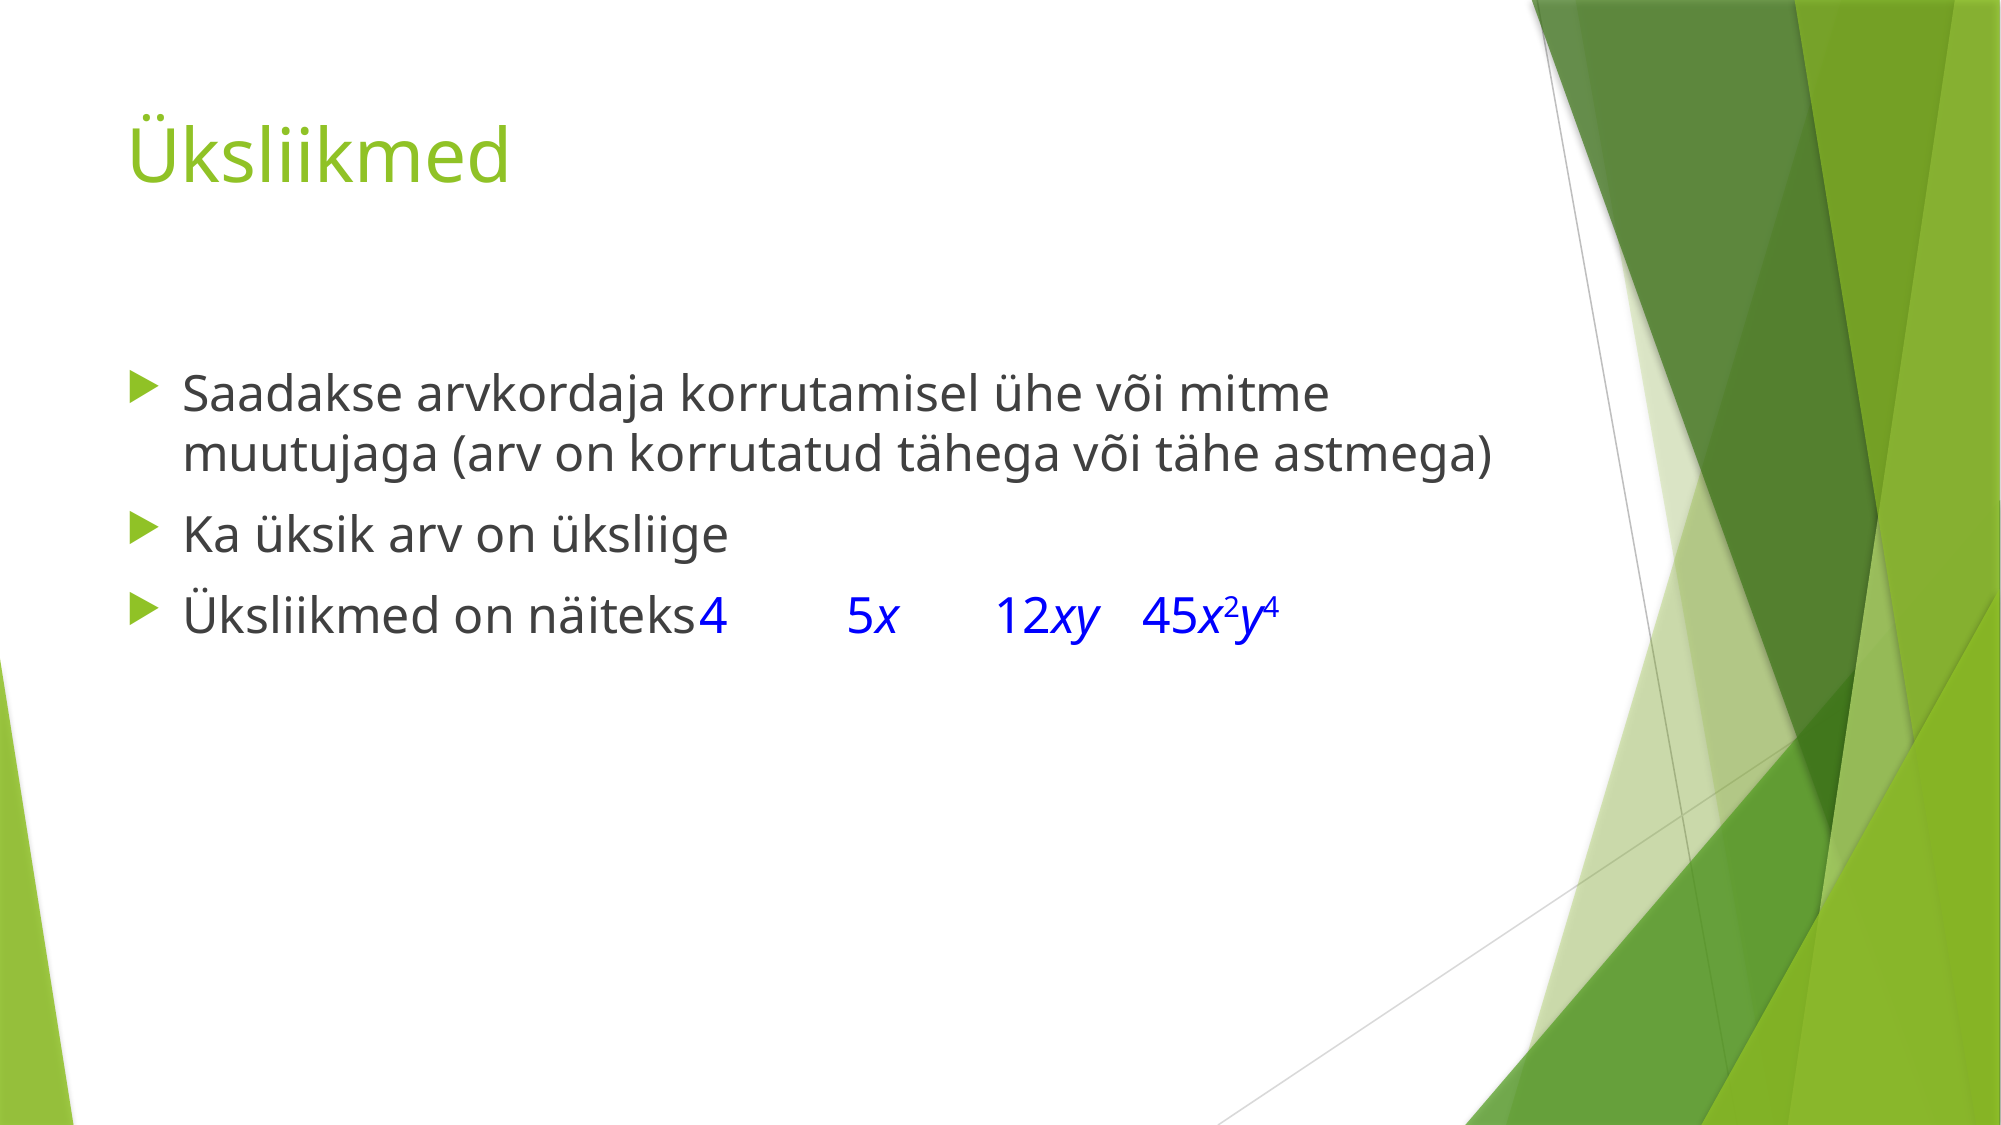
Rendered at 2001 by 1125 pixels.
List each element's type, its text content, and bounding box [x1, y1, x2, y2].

title Üksliikmed [111, 99, 1522, 317]
list Saadakse arvkordaja korrutamisel ühe või mitme muutujaga (arv on korrutatud tähega või tähe astmega) Ka üksik arv on üksliige Üksliikmed on näiteks 4 5x 12xy 45x2y4 [111, 354, 1522, 992]
